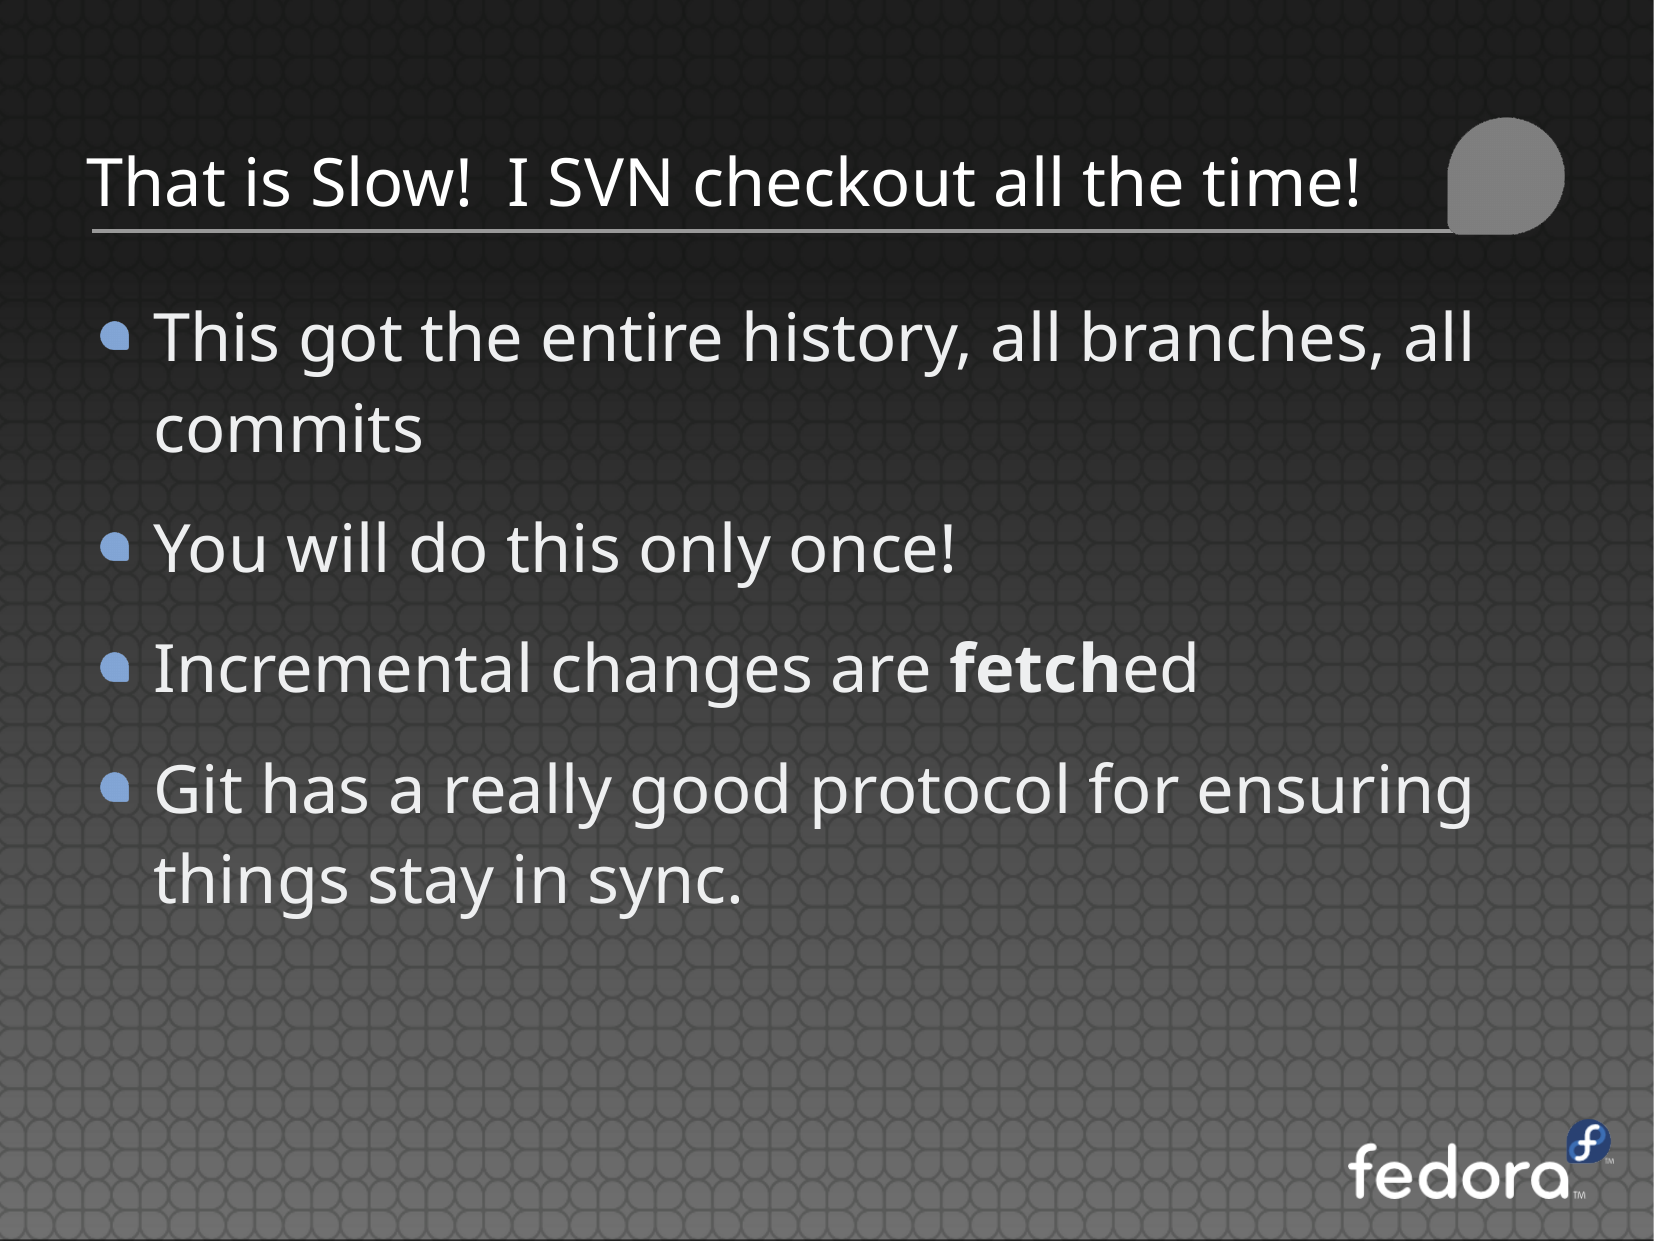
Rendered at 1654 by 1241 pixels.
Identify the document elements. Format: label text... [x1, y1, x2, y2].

list This got the entire history, all branches, all commits You will do this only once! Incremental changes are fetched Git has a really good protocol for ensuring things stay in sync. [82, 290, 1571, 1109]
picture [0, 0, 1654, 1241]
title That is Slow! I SVN checkout all the time! [86, 112, 1576, 249]
